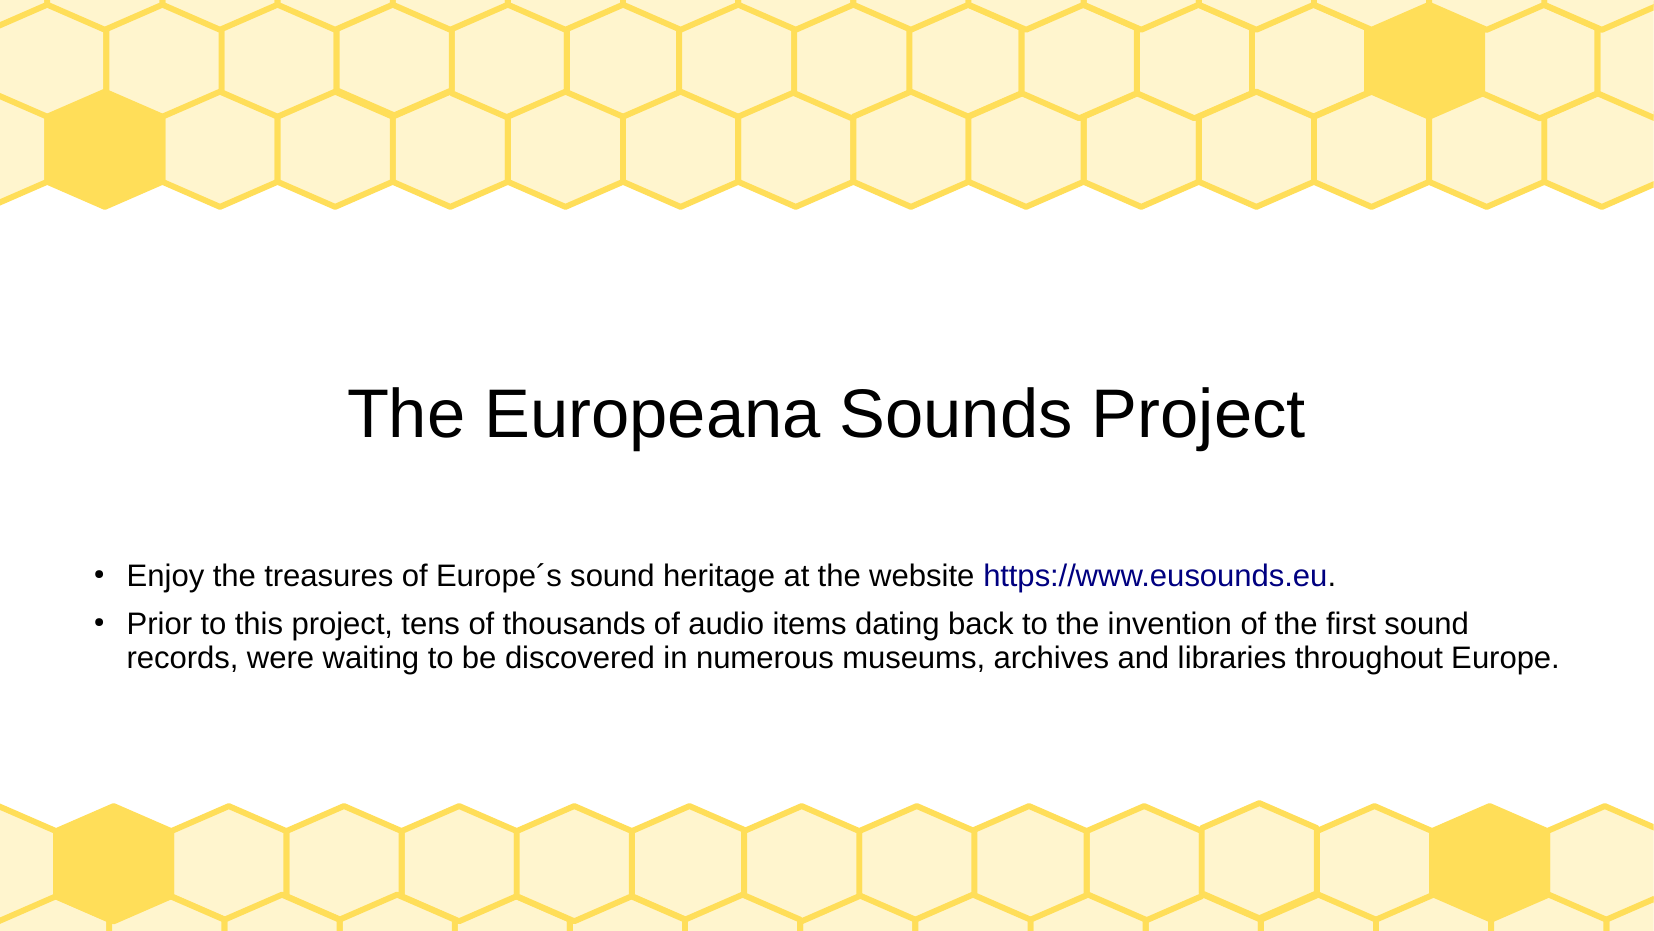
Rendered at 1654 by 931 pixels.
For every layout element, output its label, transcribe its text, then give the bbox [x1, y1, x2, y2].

title The Europeana Sounds Project [82, 314, 1571, 514]
list Enjoy the treasures of Europe´s sound heritage at the website https://www.eusounds.eu. Prior to this project, tens of thousands of audio items dating back to the invention of the first sound records, were waiting to be discovered in numerous museums, archives and libraries throughout Europe. [82, 558, 1571, 700]
